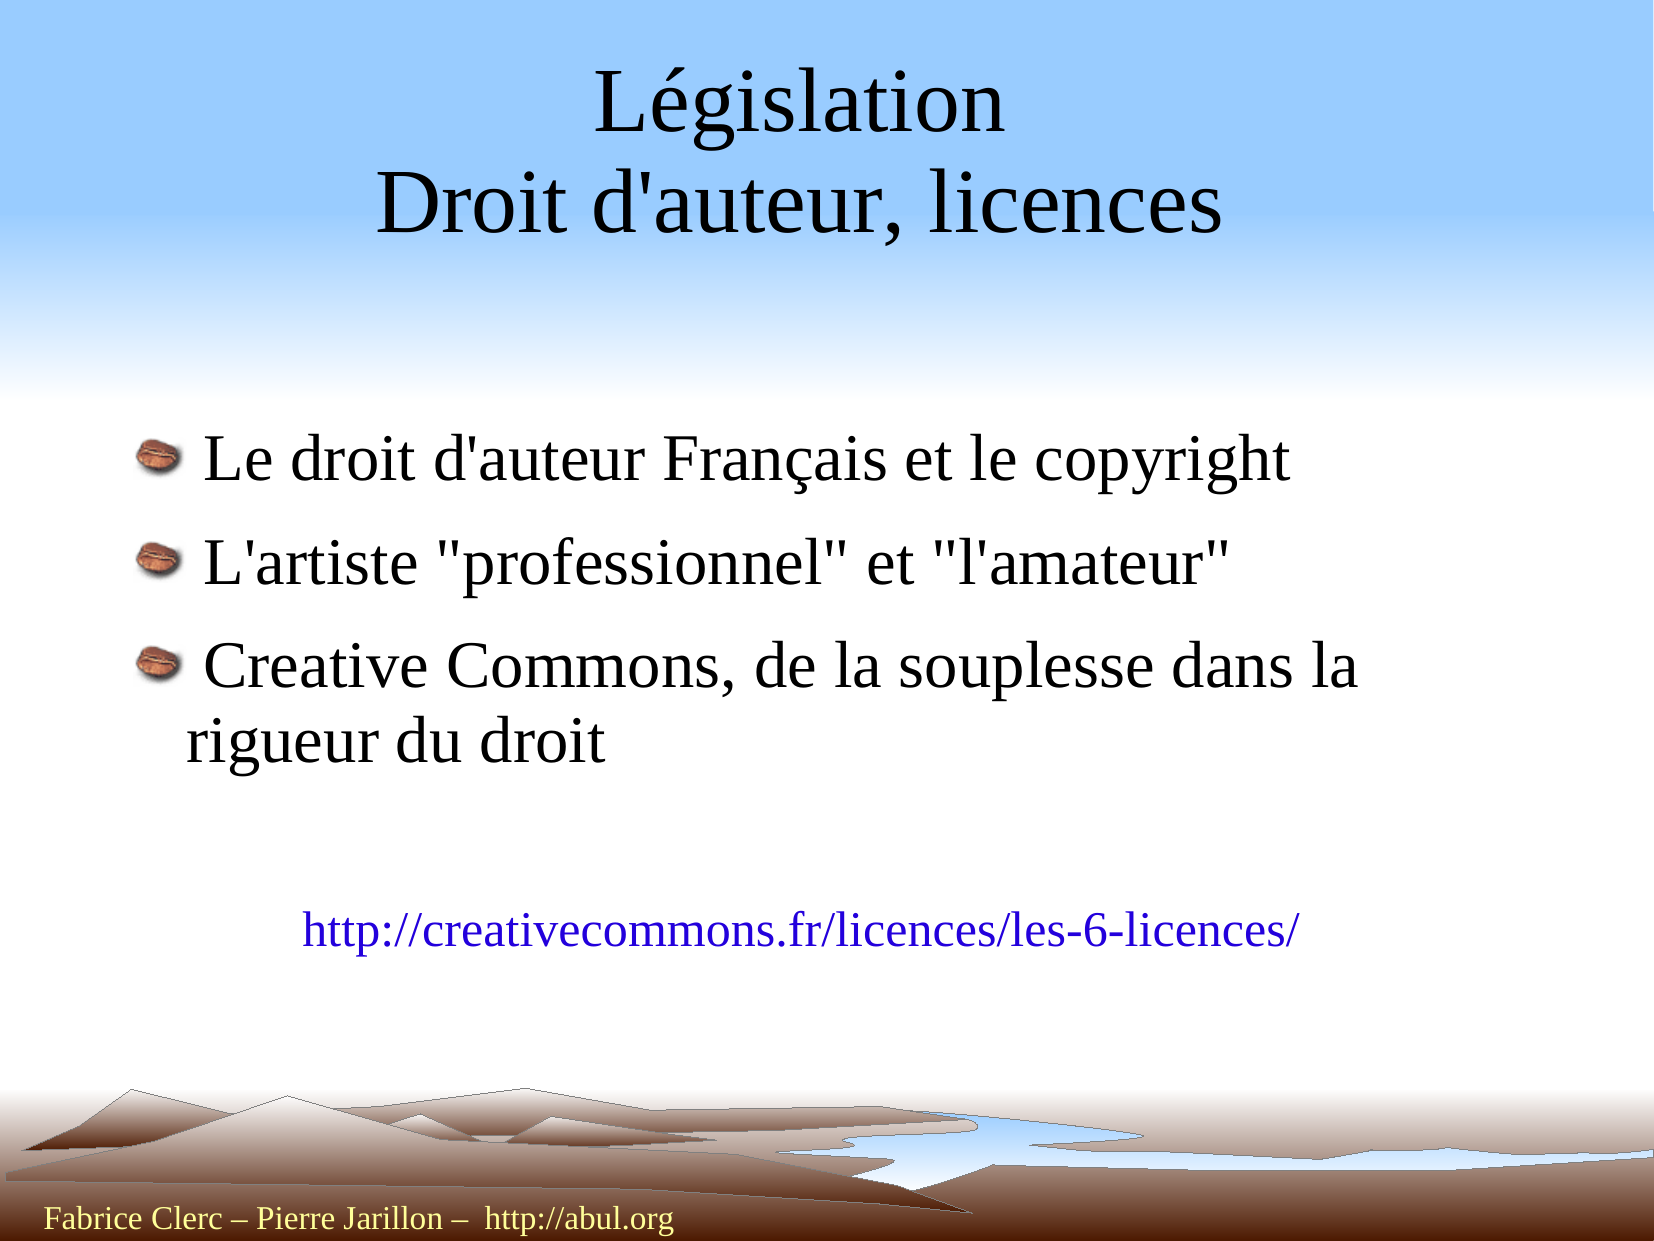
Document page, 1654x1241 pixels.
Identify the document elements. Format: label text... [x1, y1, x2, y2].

text_box http://creativecommons.fr/licences/les-6-licences/ [169, 902, 1434, 958]
list Le droit d'auteur Français et le copyright L'artiste "professionnel" et "l'amateur" Creative Commons, de la souplesse dans la rigueur du droit [121, 421, 1534, 881]
title Législation Droit d'auteur, licences [94, 49, 1507, 253]
